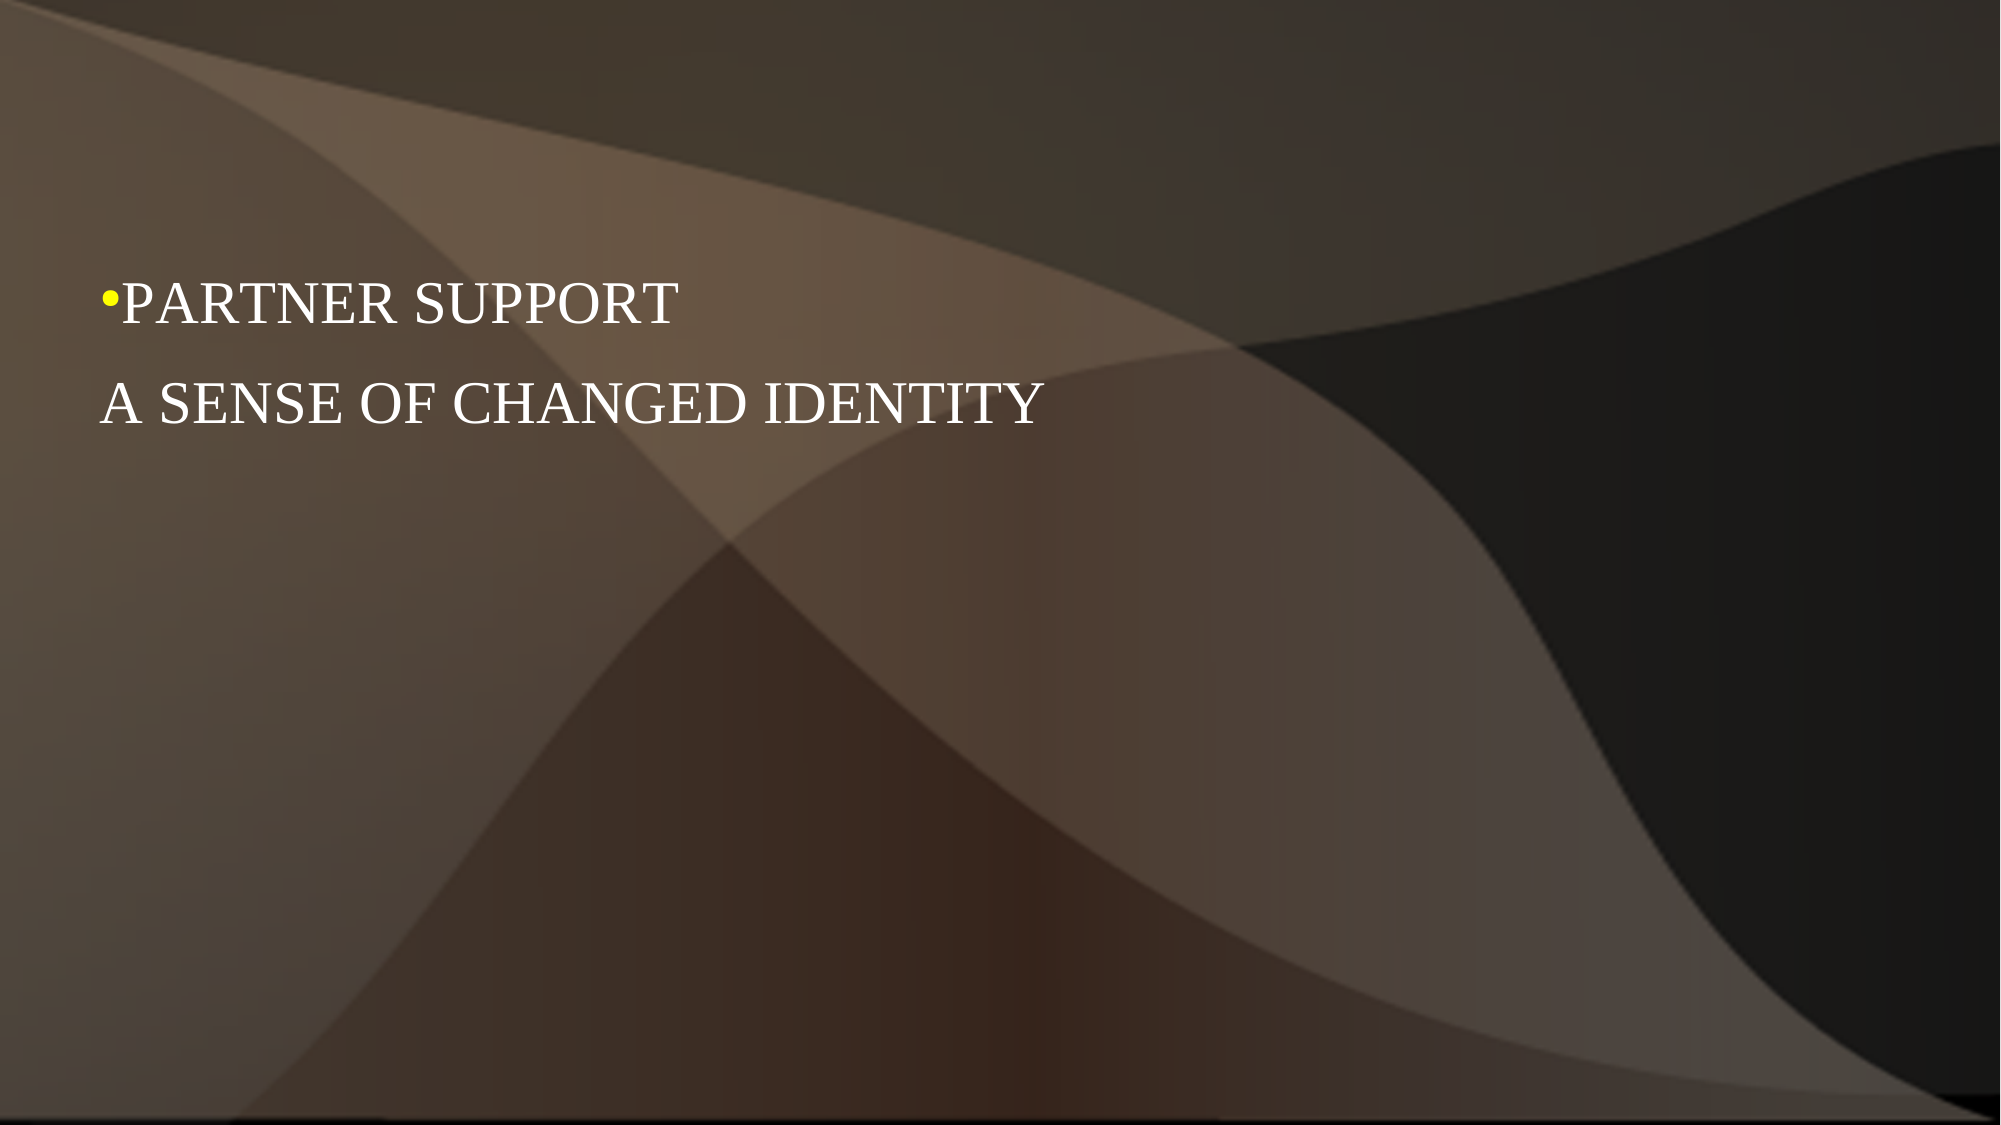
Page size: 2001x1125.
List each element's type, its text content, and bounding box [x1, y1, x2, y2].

list PARTNER SUPPORT A SENSE OF CHANGED IDENTITY [99, 263, 1900, 1006]
